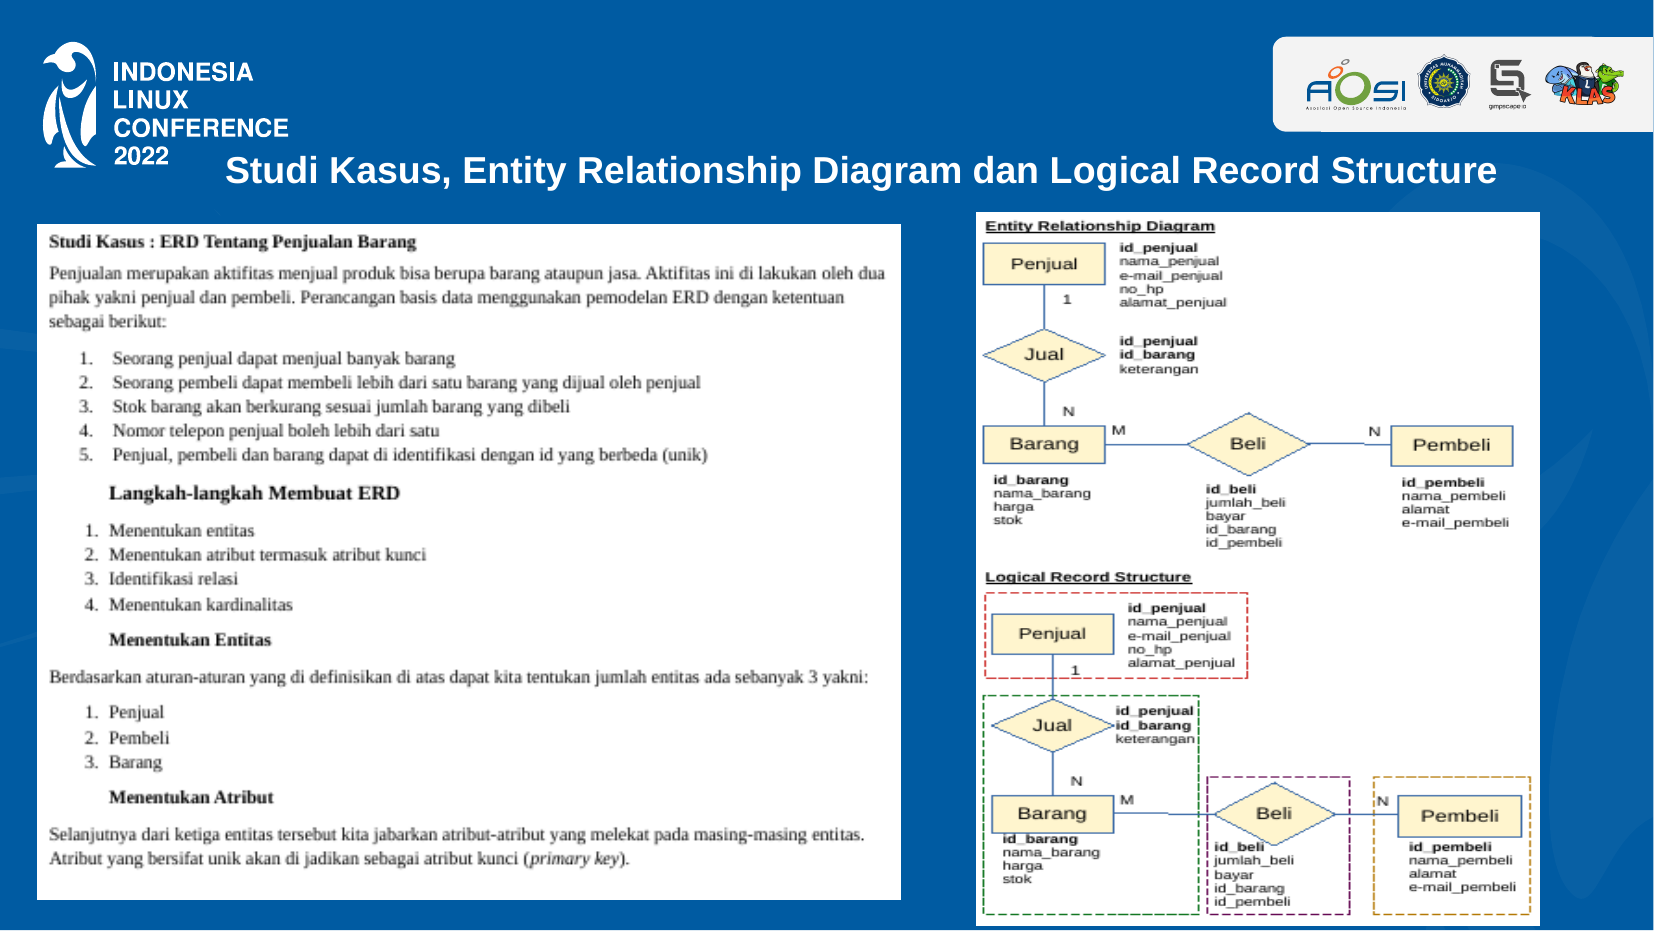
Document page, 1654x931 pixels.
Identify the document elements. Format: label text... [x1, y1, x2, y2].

picture [37, 224, 901, 901]
picture [976, 212, 1540, 926]
picture [1417, 54, 1471, 108]
title Studi Kasus, Entity Relationship Diagram dan Logical Record Structure [225, 150, 1576, 226]
picture [1545, 62, 1624, 105]
